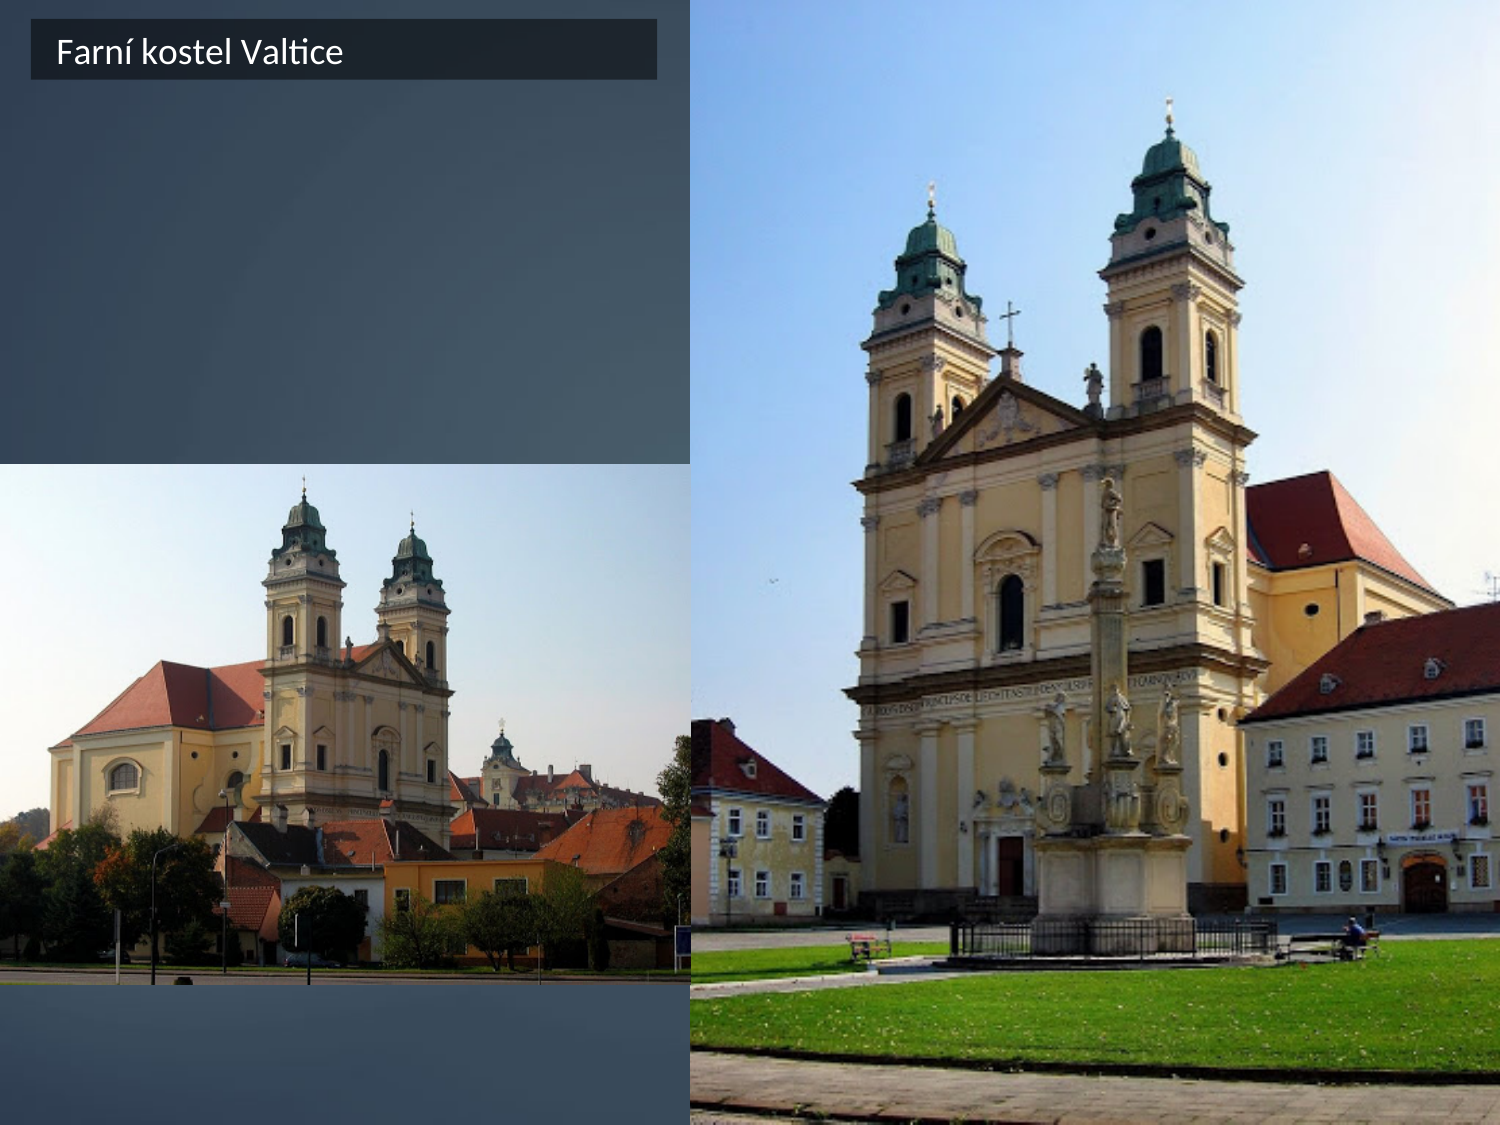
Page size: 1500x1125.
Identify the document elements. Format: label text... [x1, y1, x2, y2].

text_box Farní kostel Valtice [41, 18, 360, 80]
text_box [360, 18, 658, 80]
picture [0, 0, 1500, 1125]
text_box [30, 18, 41, 80]
